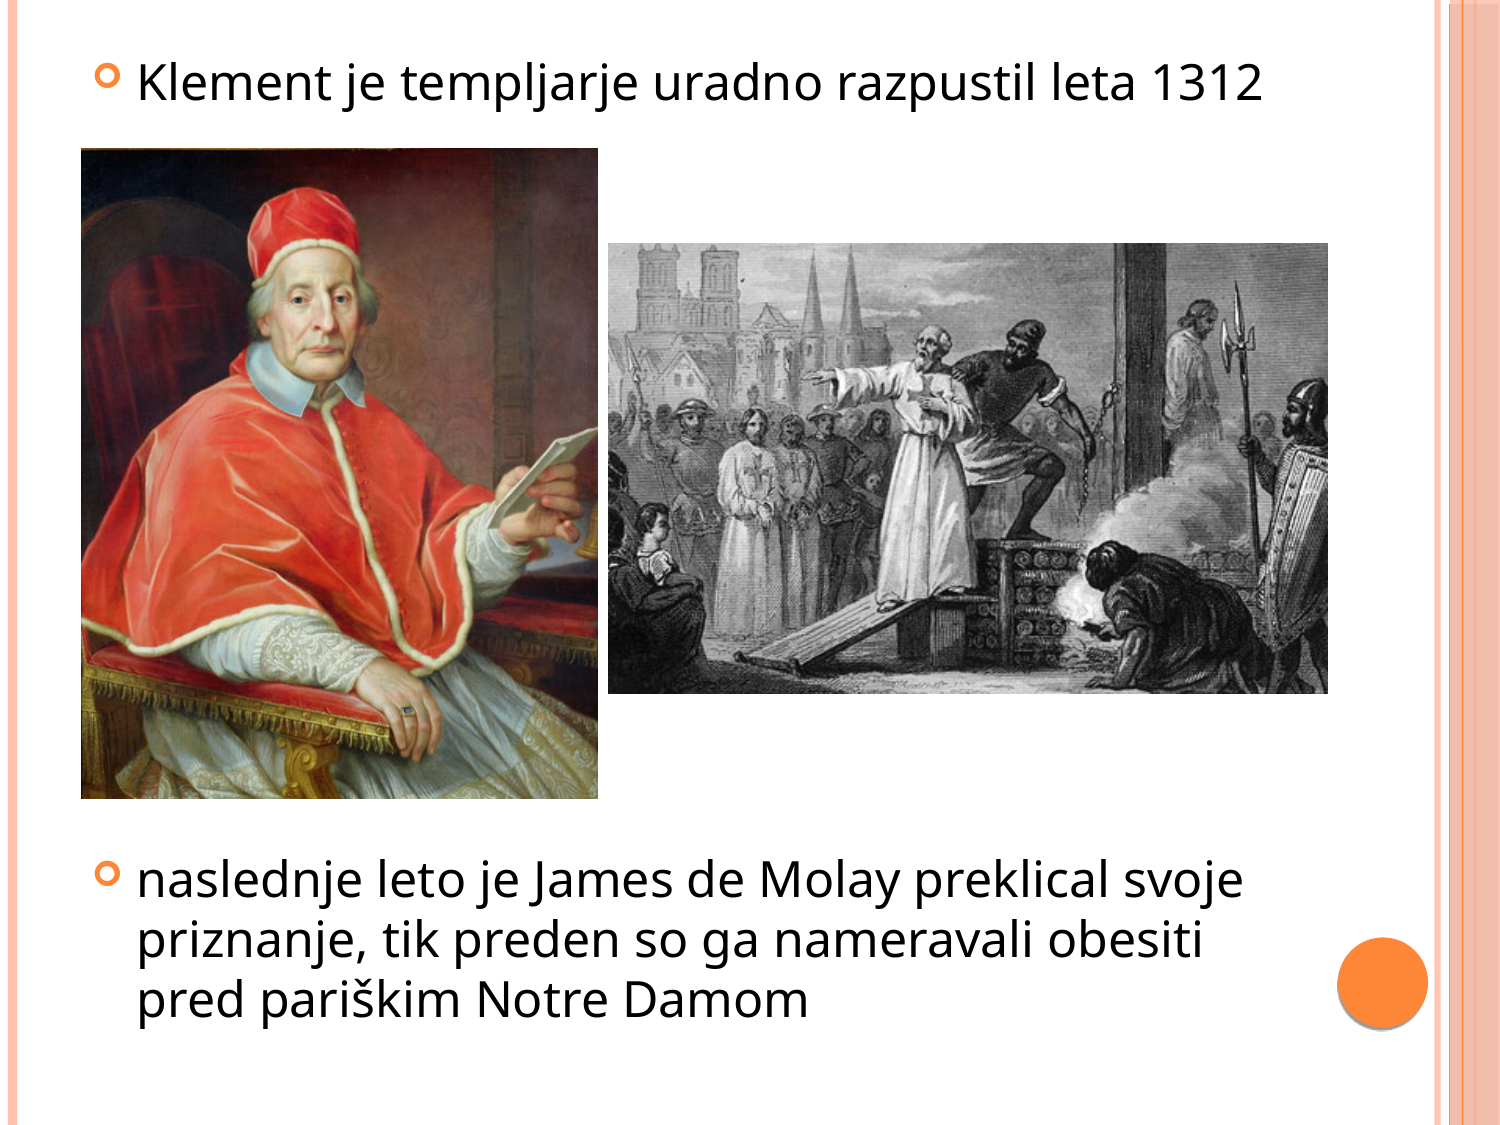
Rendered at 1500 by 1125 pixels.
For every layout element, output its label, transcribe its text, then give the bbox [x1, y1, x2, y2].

list Klement je templjarje uradno razpustil leta 1312 naslednje leto je James de Molay preklical svoje priznanje, tik preden so ga nameravali obesiti pred pariškim Notre Damom [76, 42, 1302, 1094]
picture [608, 243, 1328, 694]
picture [81, 148, 598, 799]
